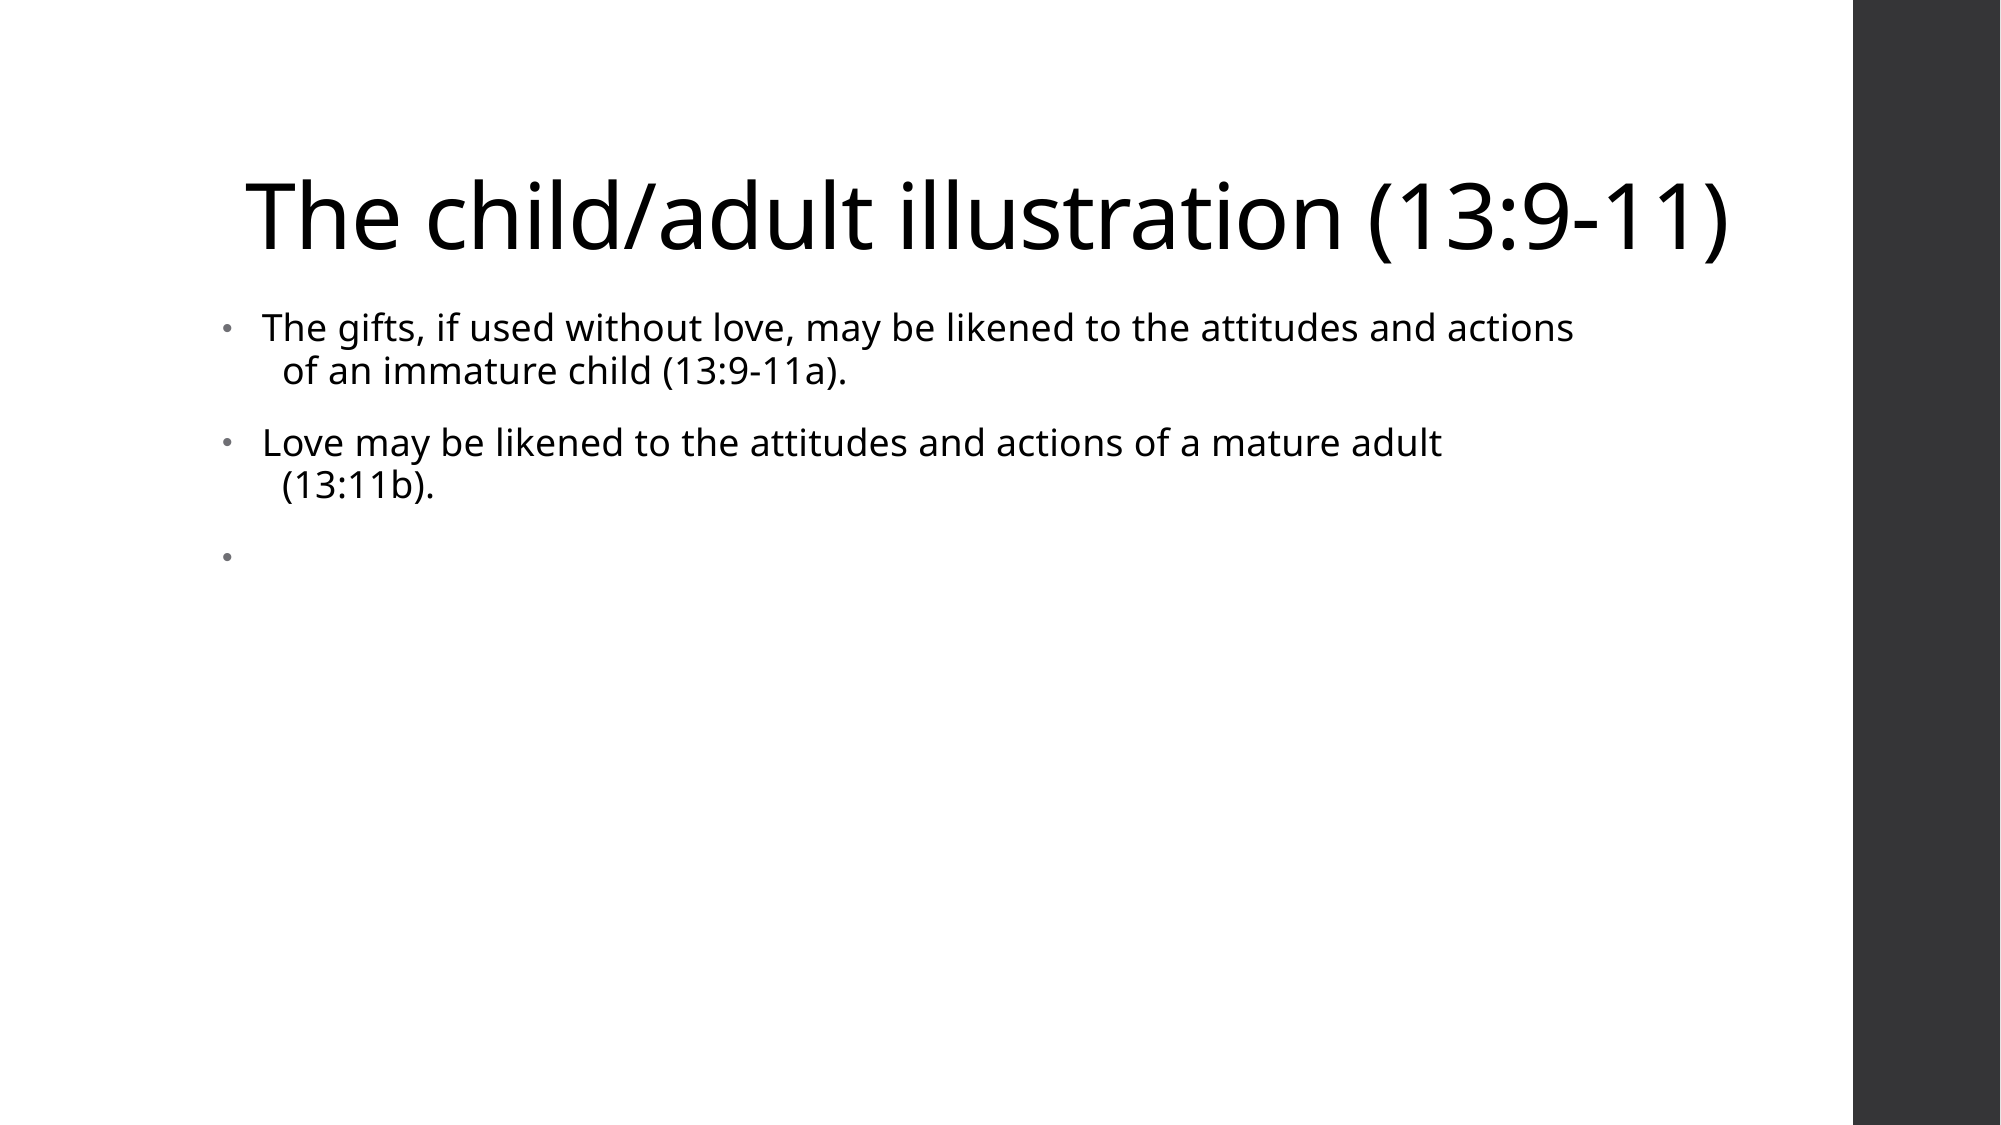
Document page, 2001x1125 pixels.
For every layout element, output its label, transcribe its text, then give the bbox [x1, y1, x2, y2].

list The gifts, if used without love, may be likened to the attitudes and actions of an immature child (13:9-11a). Love may be likened to the attitudes and actions of a mature adult (13:11b). [206, 299, 1617, 1014]
title The child/adult illustration (13:9-11) [206, 60, 1797, 278]
